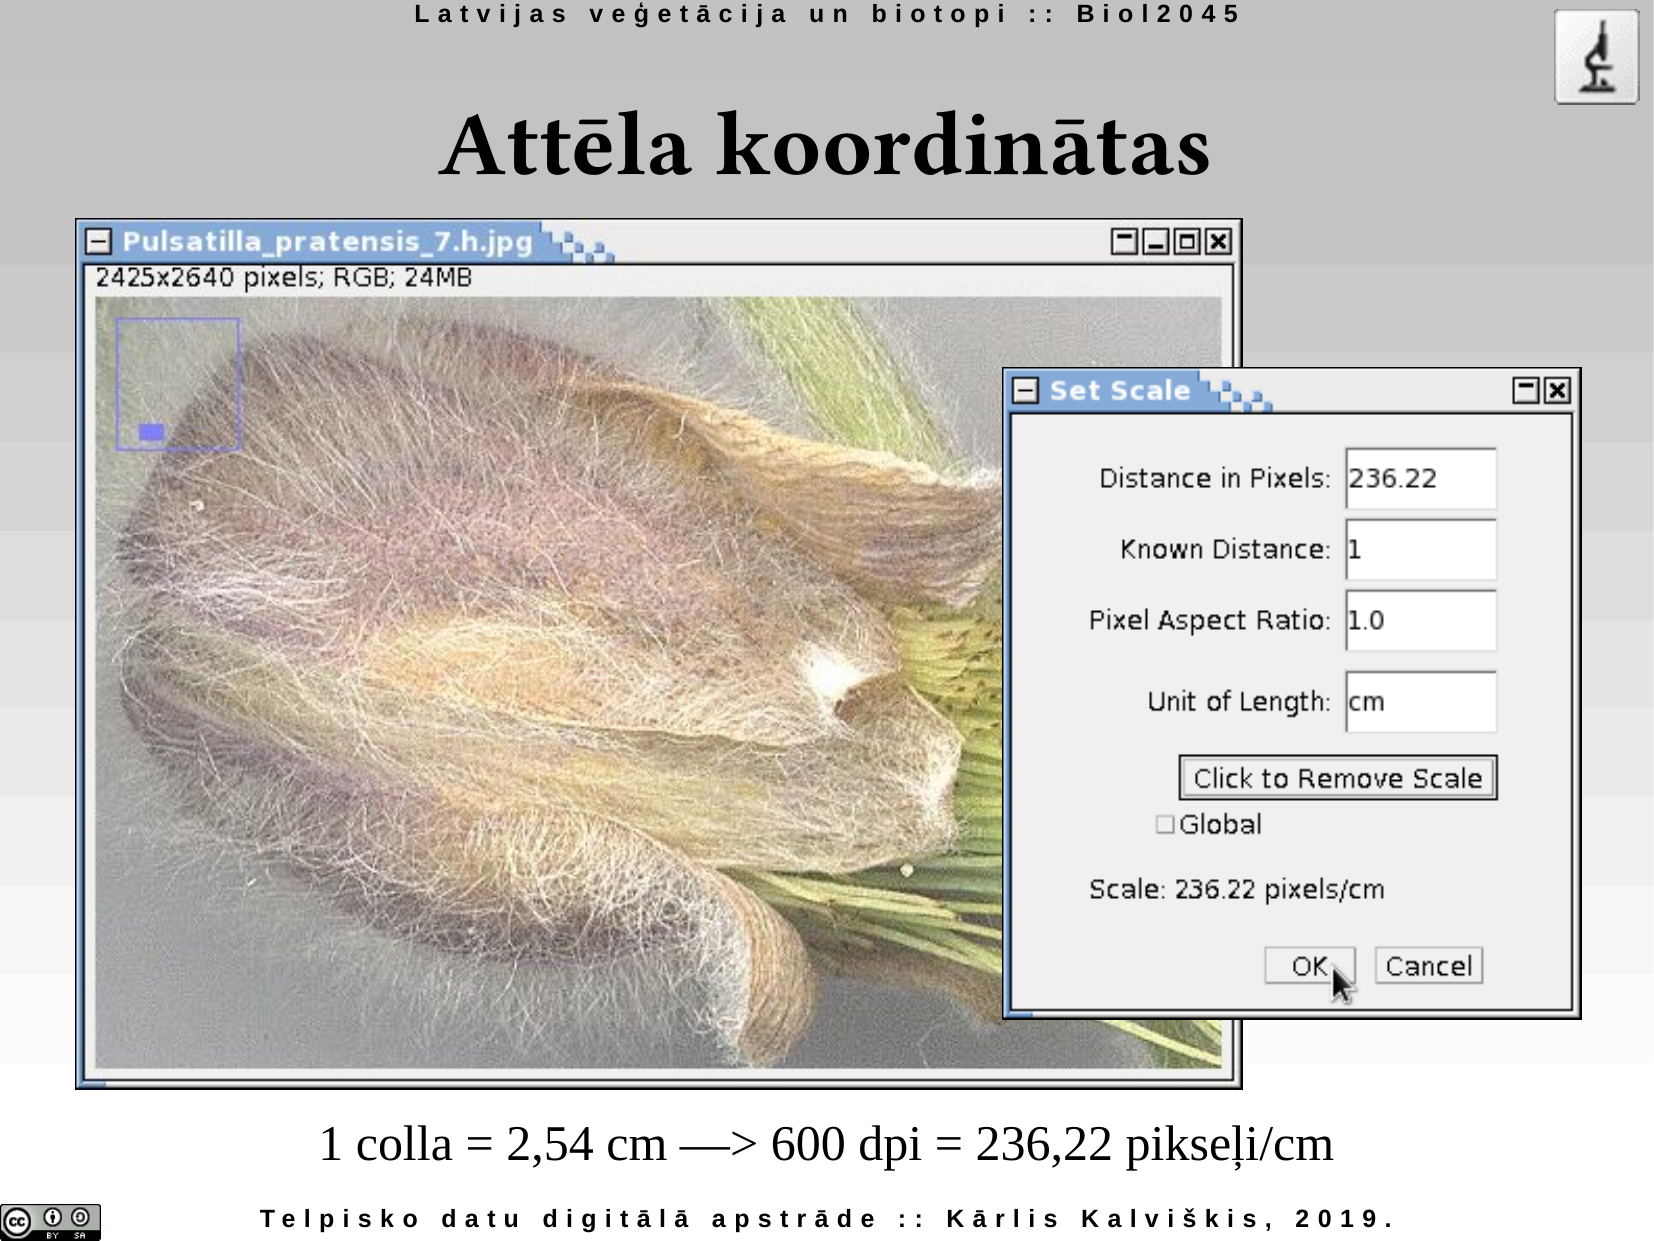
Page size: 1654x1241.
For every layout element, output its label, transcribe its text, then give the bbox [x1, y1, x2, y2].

text_box 1 colla = 2,54 cm —> 600 dpi = 236,22 pikseļi/cm [318, 1110, 1336, 1176]
picture [0, 218, 1654, 1241]
picture [1554, 9, 1640, 105]
title Attēla koordinātas [0, 1, 1654, 287]
